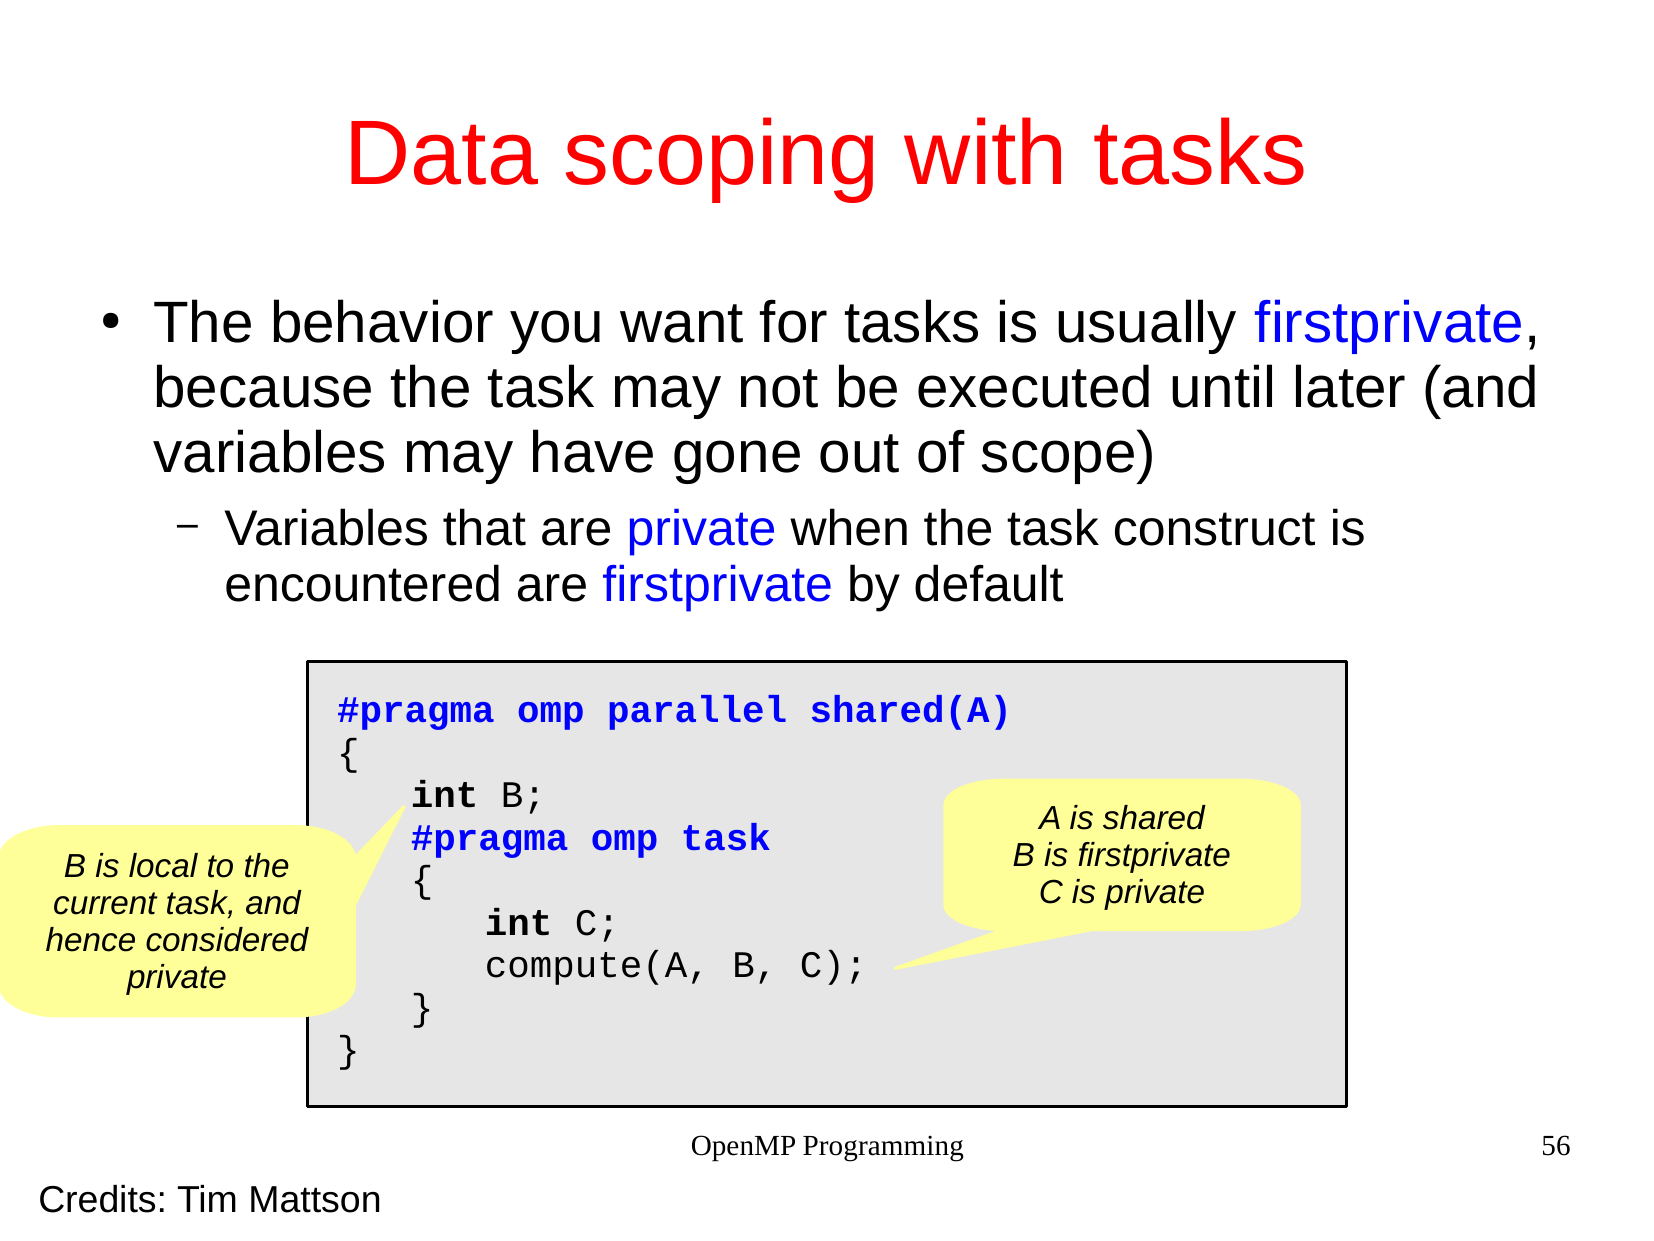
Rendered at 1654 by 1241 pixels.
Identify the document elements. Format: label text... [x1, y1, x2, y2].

text_box A is shared B is firstprivate C is private [895, 780, 1300, 969]
title Data scoping with tasks [82, 49, 1571, 257]
list The behavior you want for tasks is usually firstprivate, because the task may not be executed until later (and variables may have gone out of scope) Variables that are private when the task construct is encountered are firstprivate by default [82, 290, 1571, 1109]
text_box B is local to the current task, and hence considered private [0, 806, 405, 1016]
text_box #pragma omp parallel shared(A) { int B; #pragma omp task { int C; compute(A, B, C); } } [307, 661, 1347, 1107]
text_box Credits: Tim Mattson [23, 1171, 402, 1229]
